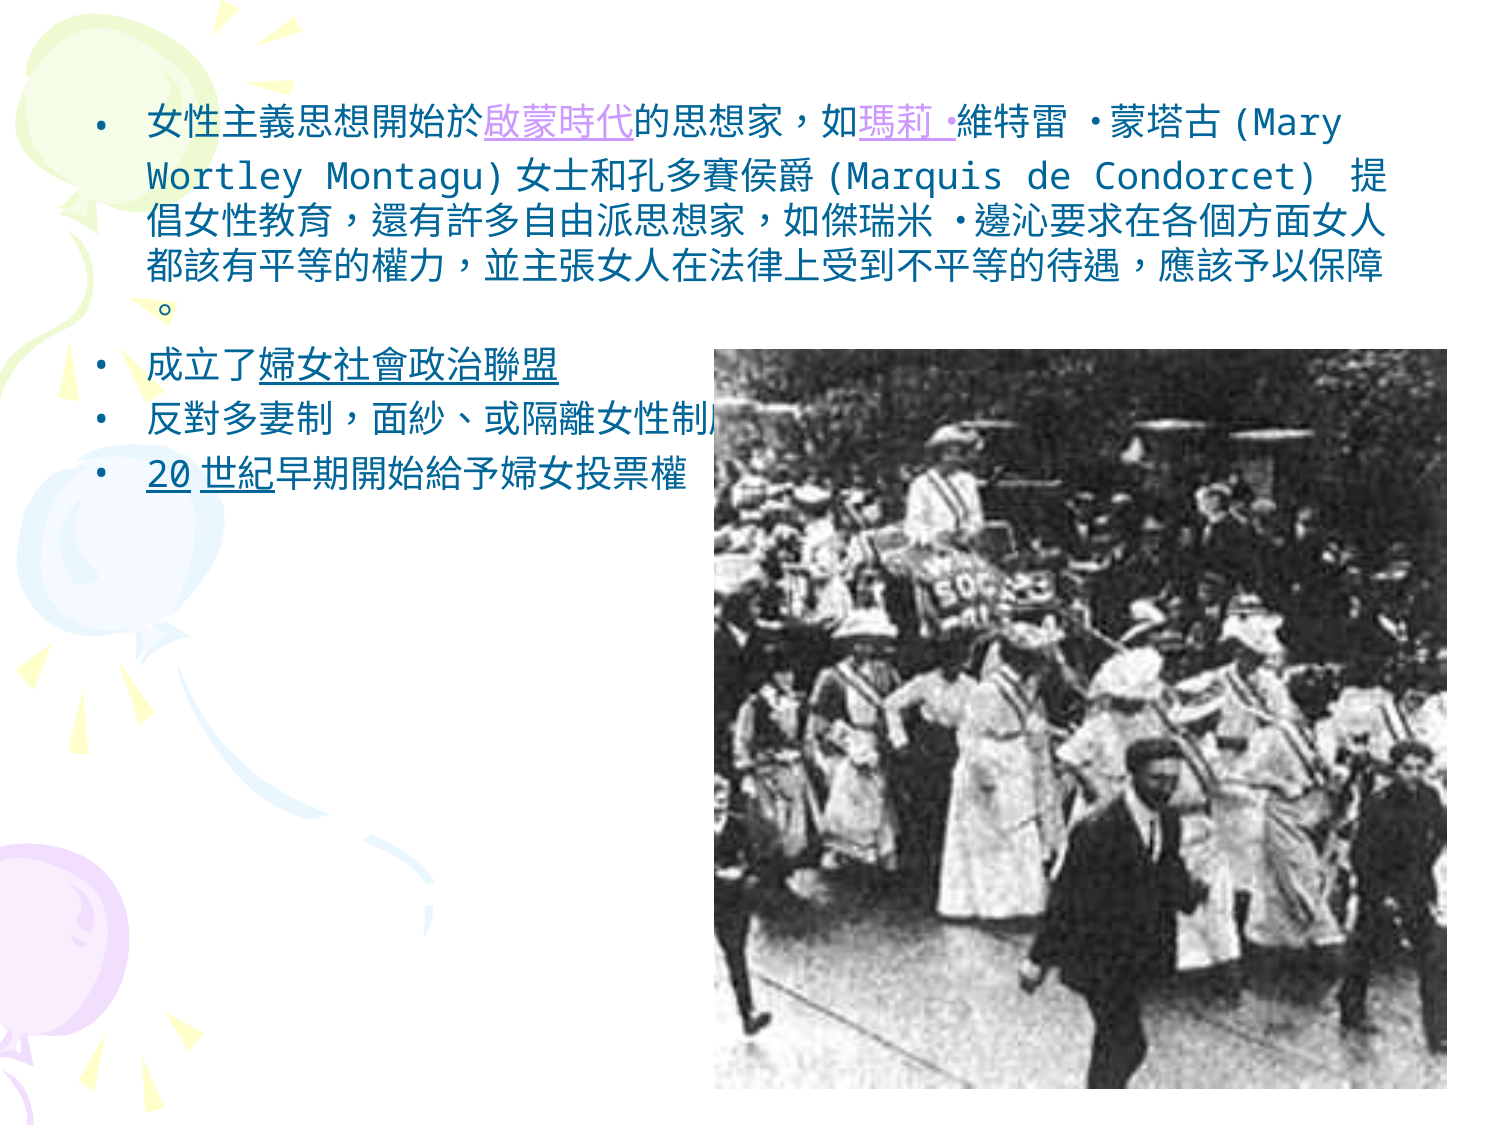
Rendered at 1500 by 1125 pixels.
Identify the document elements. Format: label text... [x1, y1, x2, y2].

text_box <編號> [1074, 1089, 1426, 1100]
picture [714, 349, 1447, 1089]
list 女性主義思想開始於啟蒙時代的思想家，如瑪莉·維特雷·蒙塔古(Mary Wortley Montagu)女士和孔多賽侯爵(Marquis de Condorcet) 提倡女性教育，還有許多自由派思想家，如傑瑞米·邊沁要求在各個方面女人都該有平等的權力，並主張女人在法律上受到不平等的待遇，應該予以保障。 成立了婦女社會政治聯盟 反對多妻制，面紗、或隔離女性制度 20世紀早期開始給予婦女投票權 [75, 90, 1426, 994]
